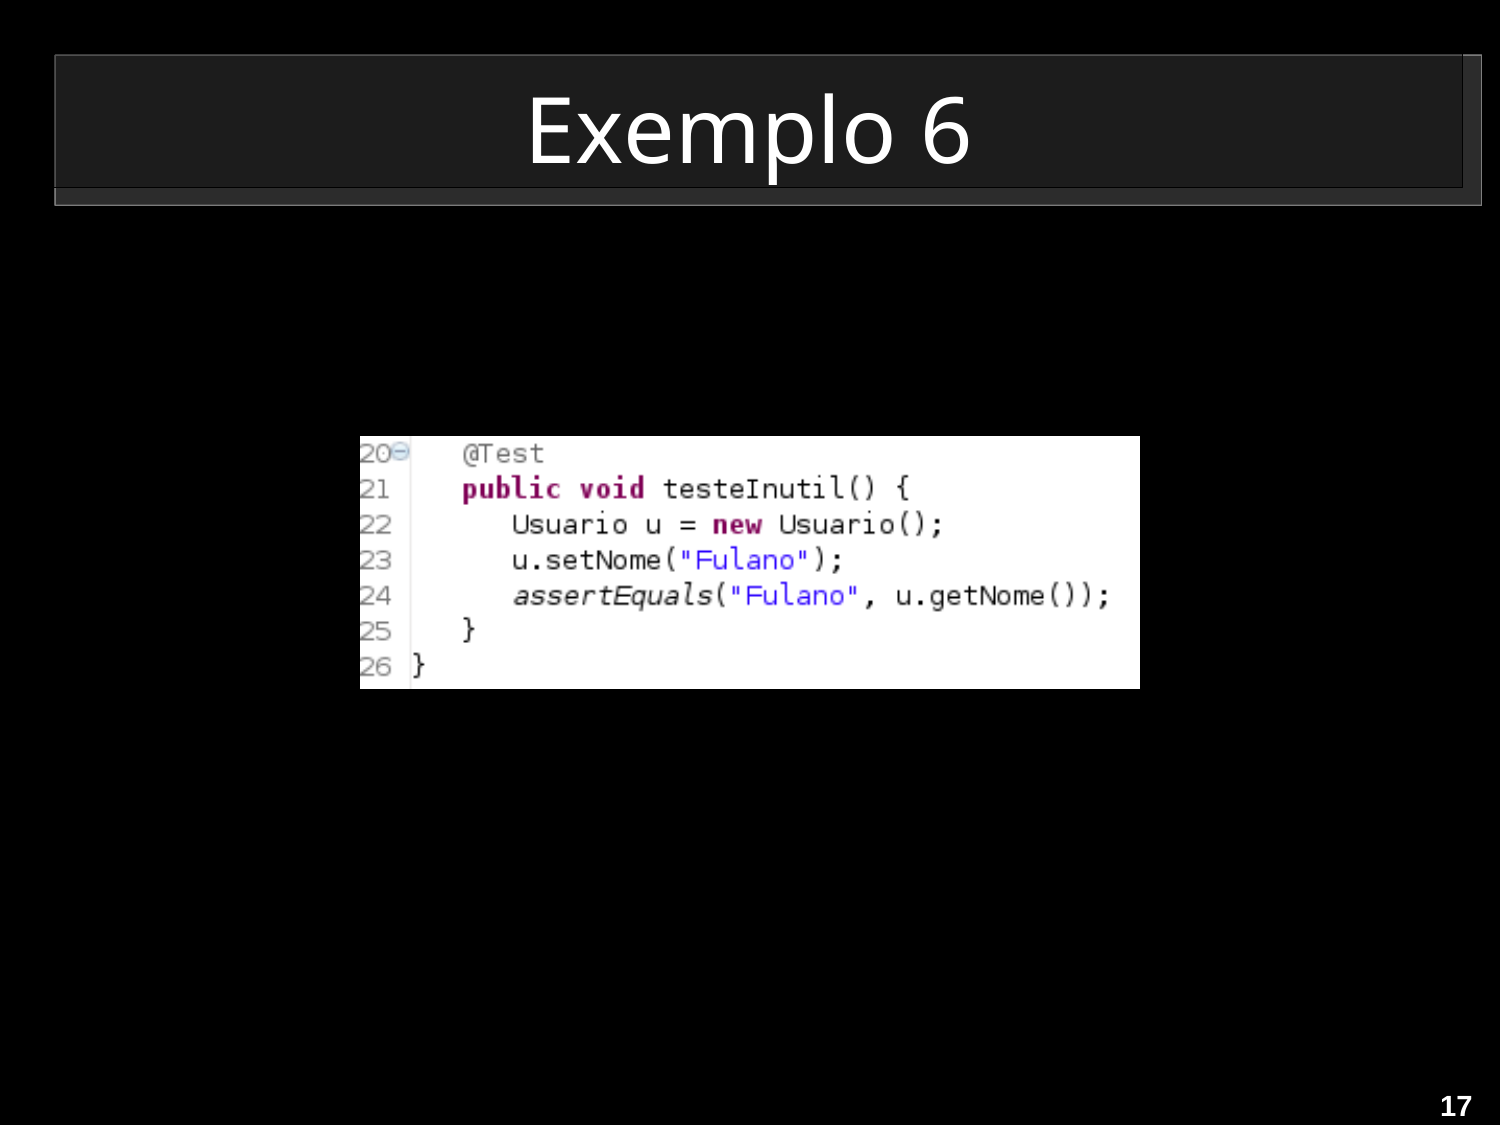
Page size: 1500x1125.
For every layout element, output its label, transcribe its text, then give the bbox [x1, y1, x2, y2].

title Exemplo 6 [29, 31, 1469, 226]
picture [360, 436, 1140, 689]
